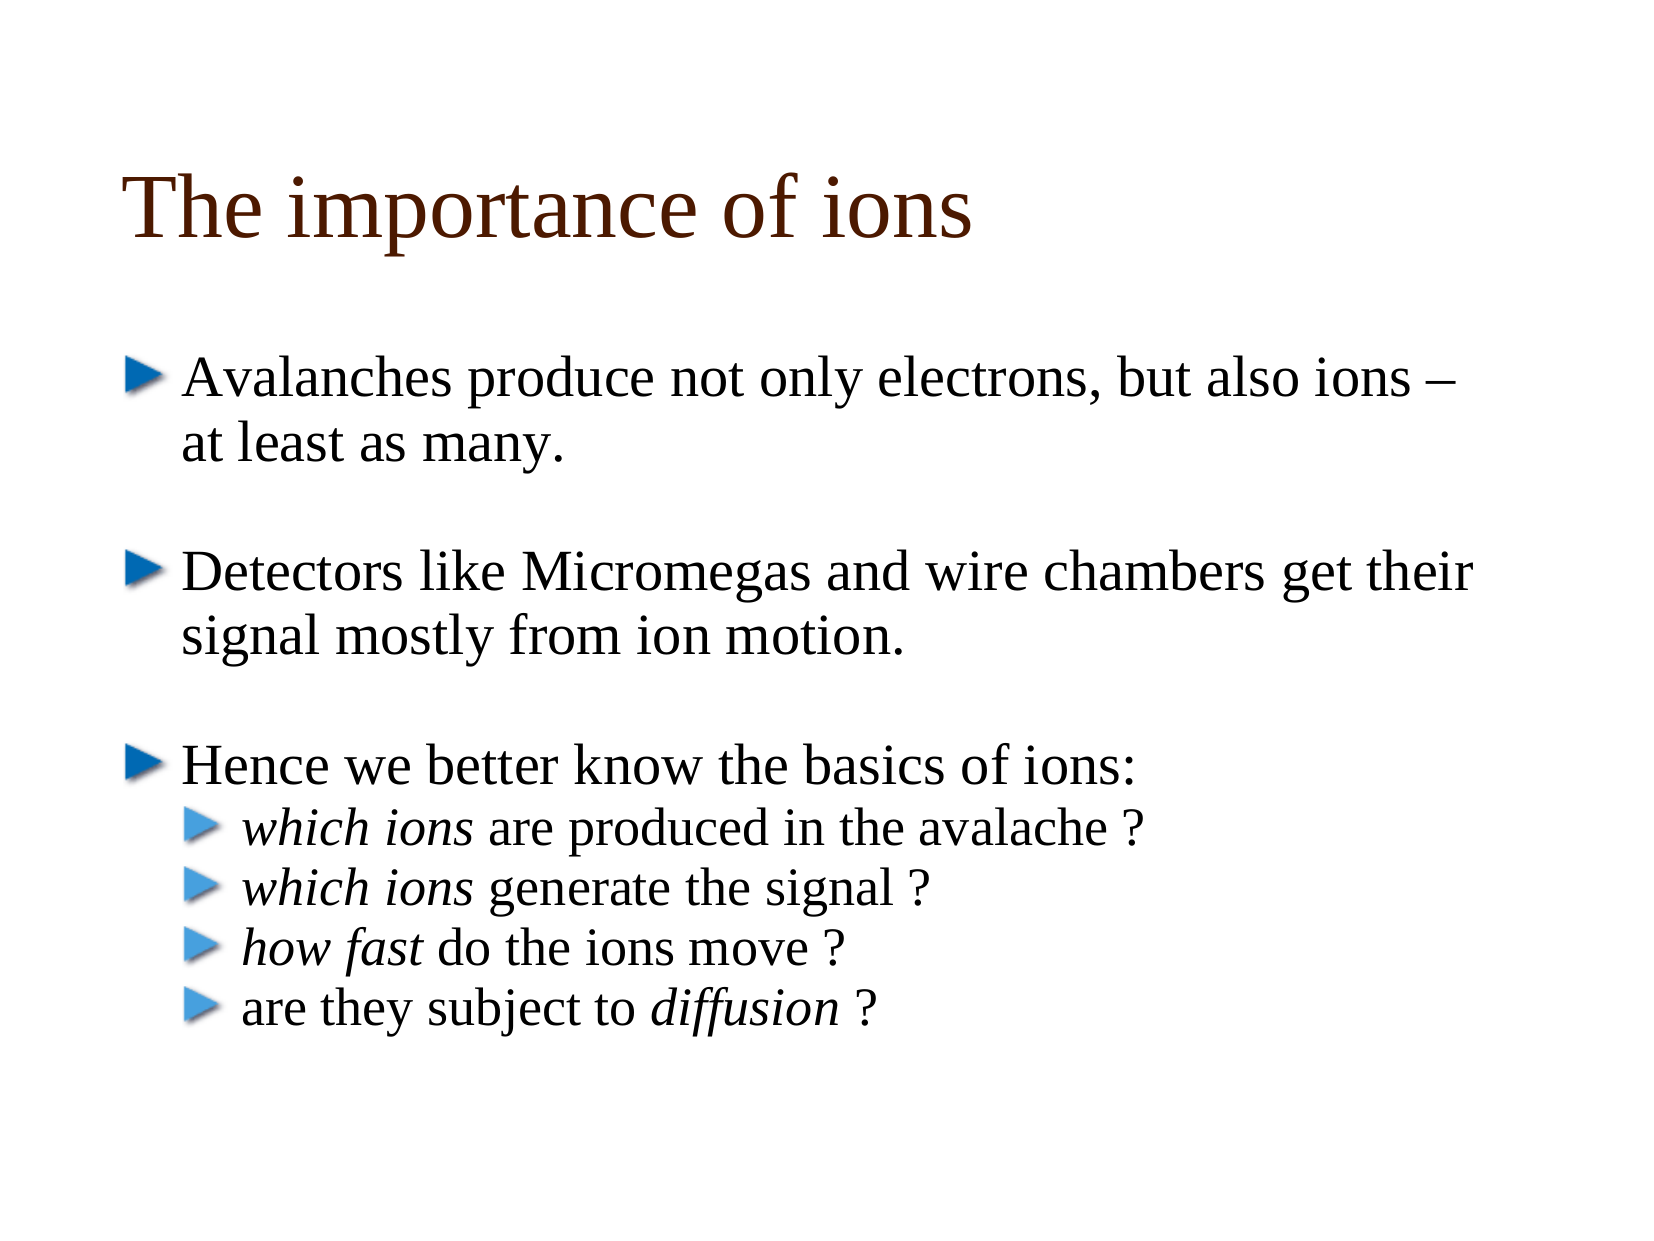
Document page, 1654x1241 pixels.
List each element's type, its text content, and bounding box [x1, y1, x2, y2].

title The importance of ions [121, 102, 1534, 311]
list Avalanches produce not only electrons, but also ions – at least as many. Detectors like Micromegas and wire chambers get their signal mostly from ion motion. Hence we better know the basics of ions: which ions are produced in the avalache ? which ions generate the signal ? how fast do the ions move ? are they subject to diffusion ? [121, 344, 1561, 1164]
